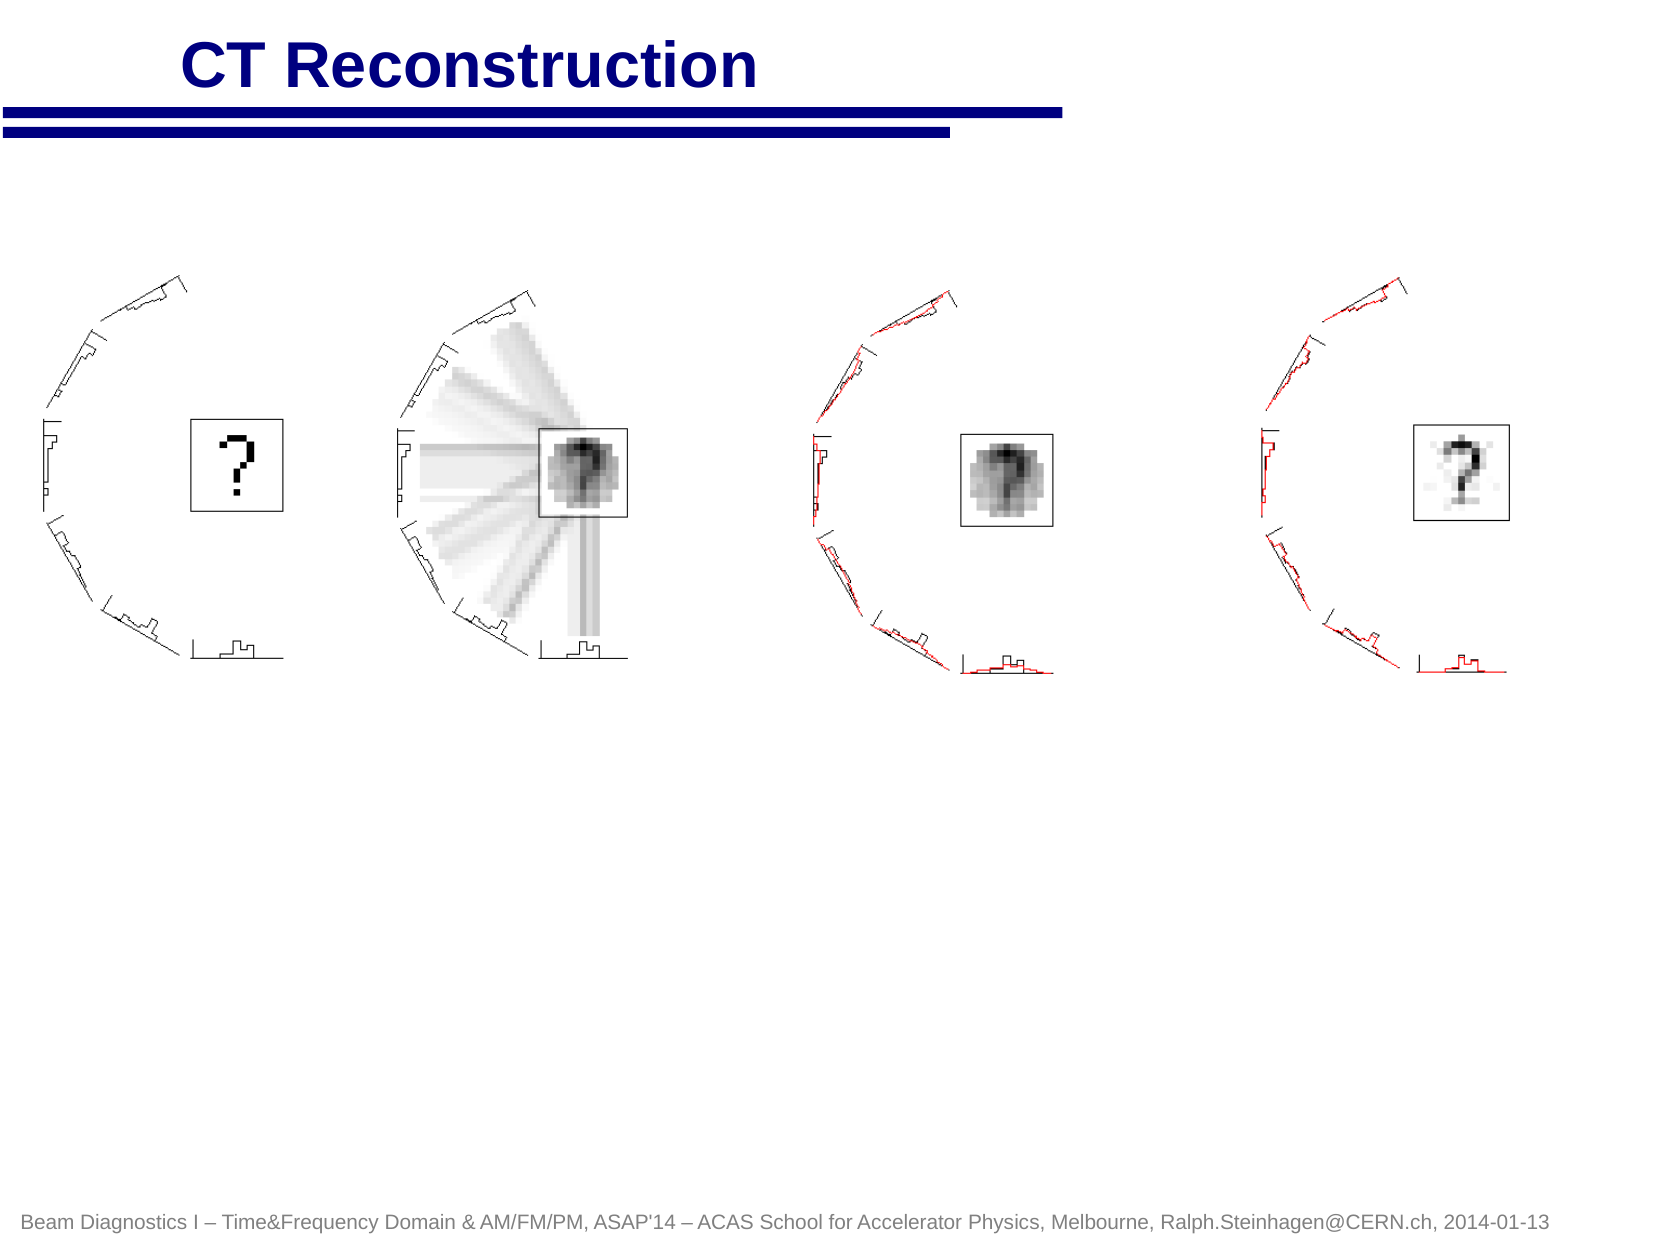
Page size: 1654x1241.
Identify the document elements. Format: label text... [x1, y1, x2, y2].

picture [1258, 274, 1654, 675]
picture [811, 289, 1192, 675]
picture [41, 274, 761, 660]
title CT Reconstruction [165, 0, 1323, 124]
